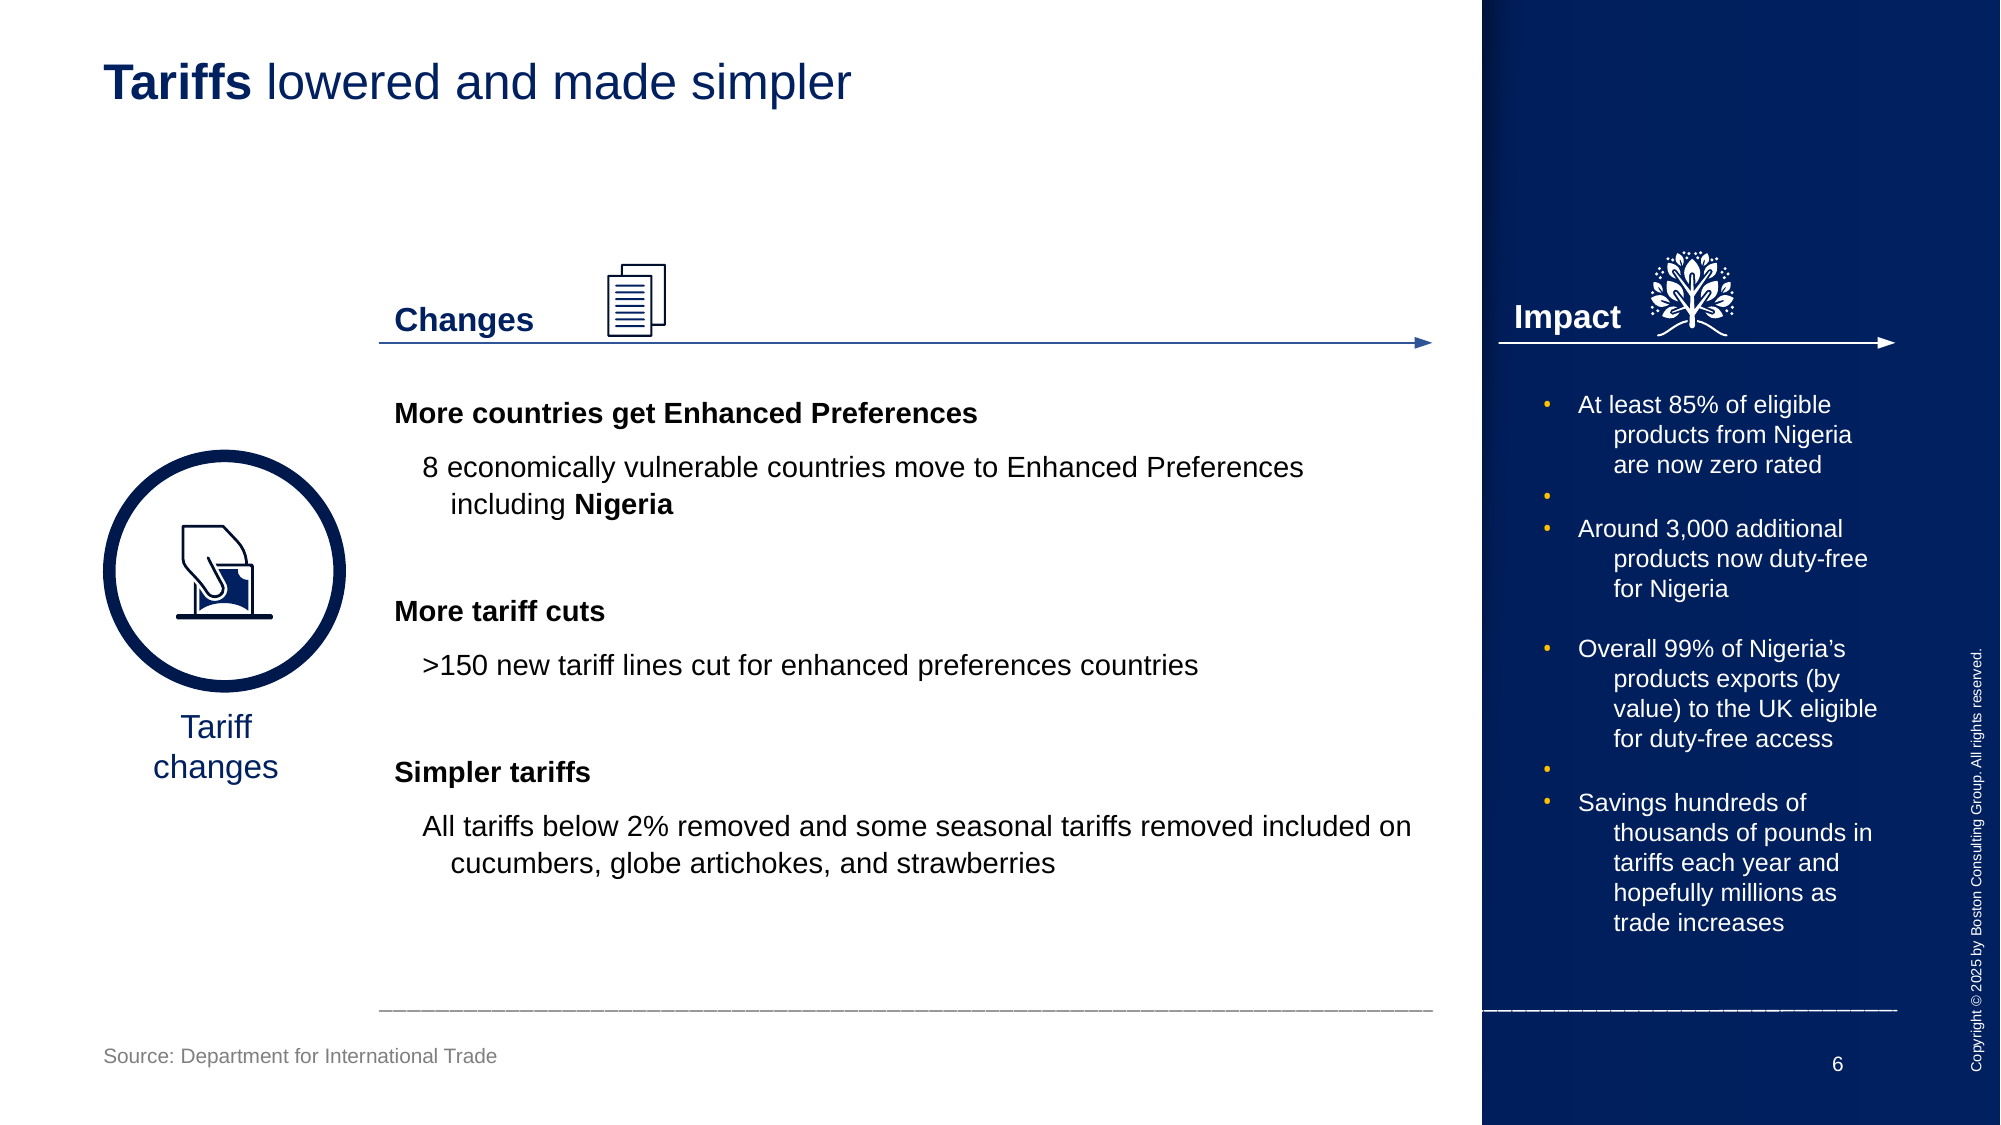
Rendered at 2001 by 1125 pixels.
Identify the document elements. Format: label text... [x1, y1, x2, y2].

text_box [1697, 319, 1728, 337]
text_box [607, 263, 666, 337]
text_box [1721, 281, 1731, 293]
text_box Impact [1694, 283, 1706, 307]
text_box [1685, 251, 1691, 260]
text_box More countries get Enhanced Preferences 8 economically vulnerable countries move to Enhanced Preferences including Nigeria More tariff cuts >150 new tariff lines cut for enhanced preferences countries Simpler tariffs All tariffs below 2% removed and some seasonal tariffs removed included on cucumbers, globe artichokes, and strawberries [379, 382, 1433, 942]
text_box Tariff changes [132, 697, 300, 794]
text_box [1653, 281, 1663, 293]
text_box Impact [1678, 283, 1690, 307]
title Tariffs lowered and made simpler [103, 55, 1433, 111]
text_box Impact [1499, 344, 1706, 348]
text_box At least 85% of eligible products from Nigeria are now zero rated Around 3,000 additional products now duty-free for Nigeria Overall 99% of Nigeria’s products exports (by value) to the UK eligible for duty-free access Savings hundreds of thousands of pounds in tariffs each year and hopefully millions as trade increases [1492, 382, 1897, 943]
text_box [1650, 251, 1734, 329]
text_box [1656, 319, 1688, 337]
text_box [1720, 266, 1727, 274]
text_box [1671, 253, 1684, 266]
text_box Changes [379, 289, 586, 342]
text_box Impact [1499, 283, 1706, 342]
text_box [109, 455, 340, 687]
text_box Source: Department for International Trade [103, 1046, 1585, 1068]
